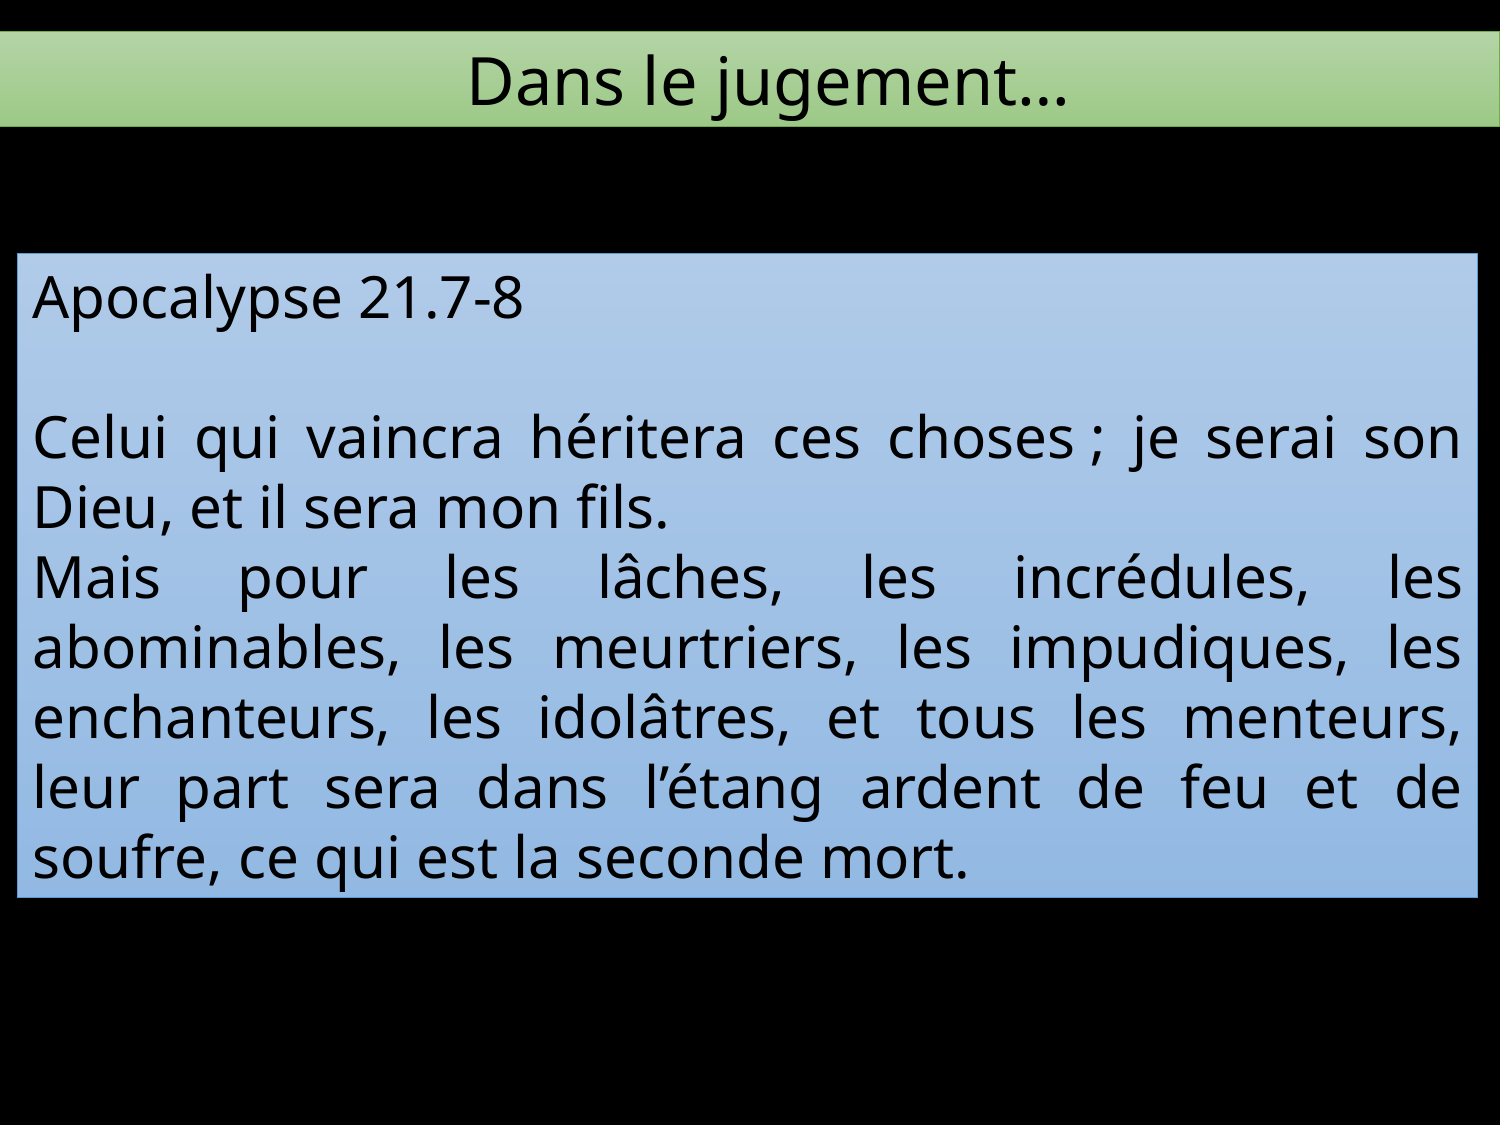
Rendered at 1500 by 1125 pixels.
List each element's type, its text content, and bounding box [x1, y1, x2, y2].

text_box Dans le jugement… [0, 31, 1500, 127]
text_box Apocalypse 21.7-8 Celui qui vaincra héritera ces choses ; je serai son Dieu, et il sera mon fils. Mais pour les lâches, les incrédules, les abominables, les meurtriers, les impudiques, les enchanteurs, les idolâtres, et tous les menteurs, leur part sera dans l’étang ardent de feu et de soufre, ce qui est la seconde mort. [17, 253, 1478, 898]
